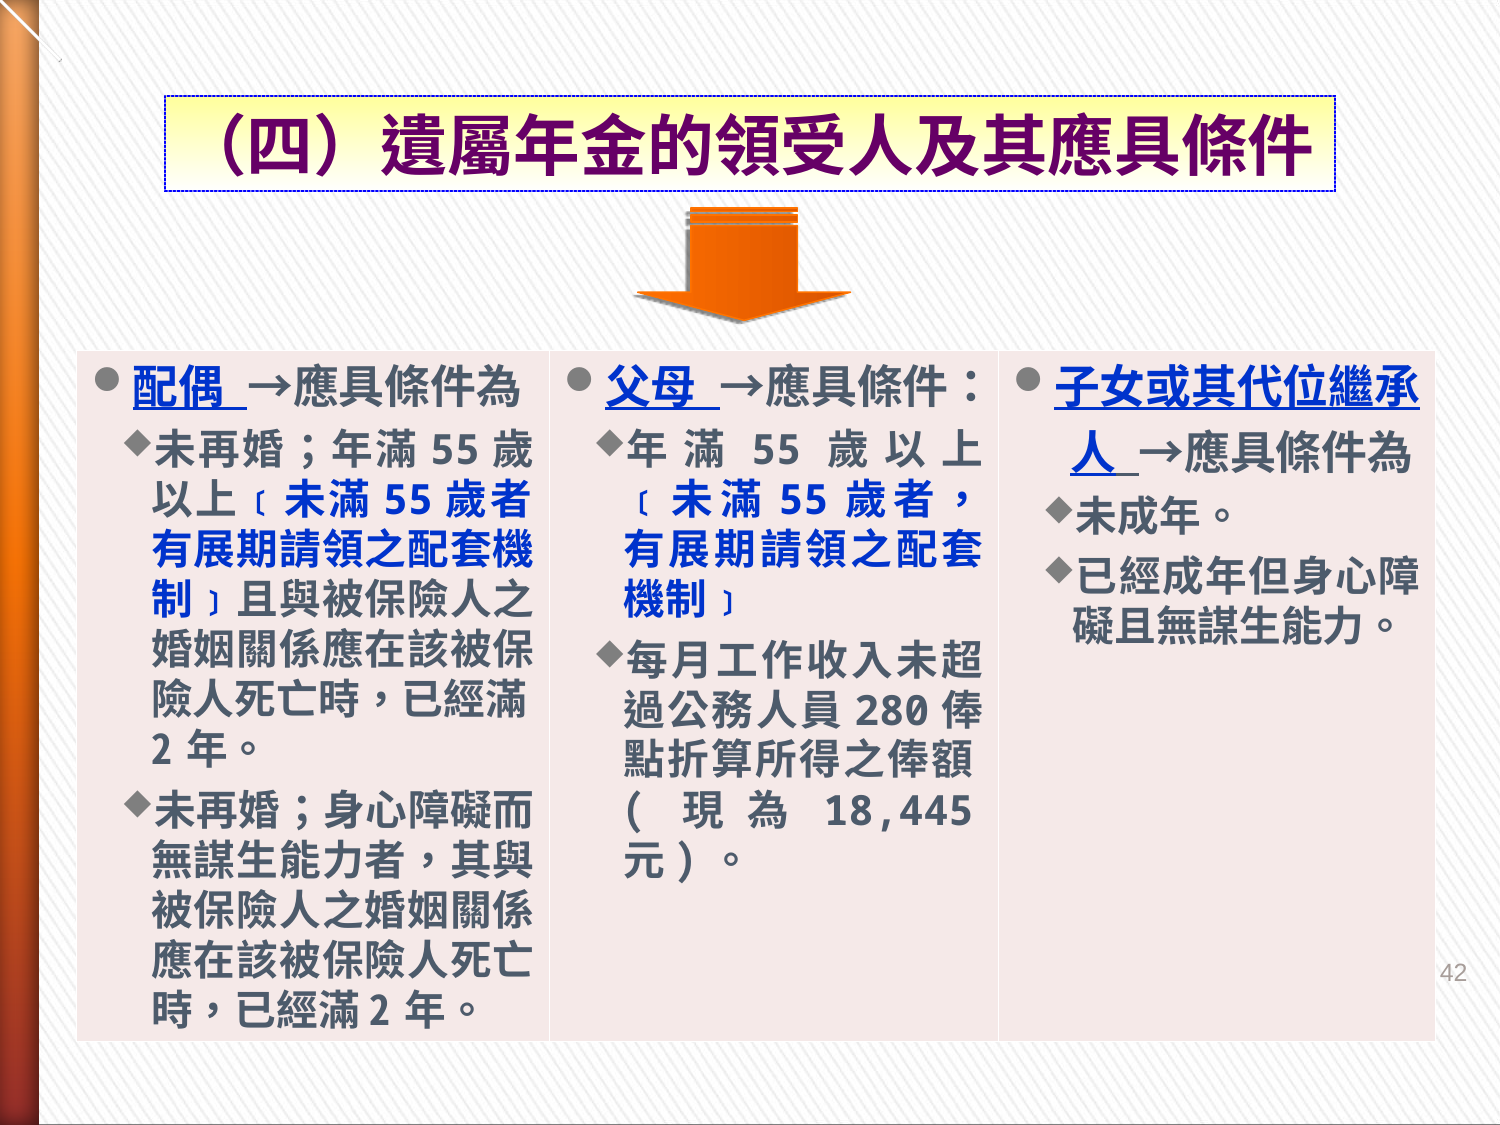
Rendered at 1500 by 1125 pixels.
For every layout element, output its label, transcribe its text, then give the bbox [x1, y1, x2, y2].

table_header 父母 →應具條件： 年滿55歲以上﹝未滿55歲者，有展期請領之配套機制﹞ 每月工作收入未超過公務人員280俸點折算所得之俸額(現為18,445元)。 [550, 351, 998, 1041]
text_box <編號> [1436, 941, 1488, 1002]
table_header 配偶 →應具條件為 未再婚；年滿55歲以上﹝未滿55歲者，有展期請領之配套機制﹞且與被保險人之婚姻關係應在該被保險人死亡時，已經滿2年。 未再婚；身心障礙而無謀生能力者，其與被保險人之婚姻關係應在該被保險人死亡時，已經滿2年。 [77, 351, 549, 1041]
text_box [637, 225, 851, 321]
table_header 子女或其代位繼承 人 →應具條件為 未成年。 已經成年但身心障礙且無謀生能力。 [999, 351, 1435, 1041]
text_box [690, 215, 798, 223]
picture [0, 0, 1500, 1125]
text_box [690, 208, 798, 212]
text_box （四）遺屬年金的領受人及其應具條件 [165, 95, 1335, 192]
